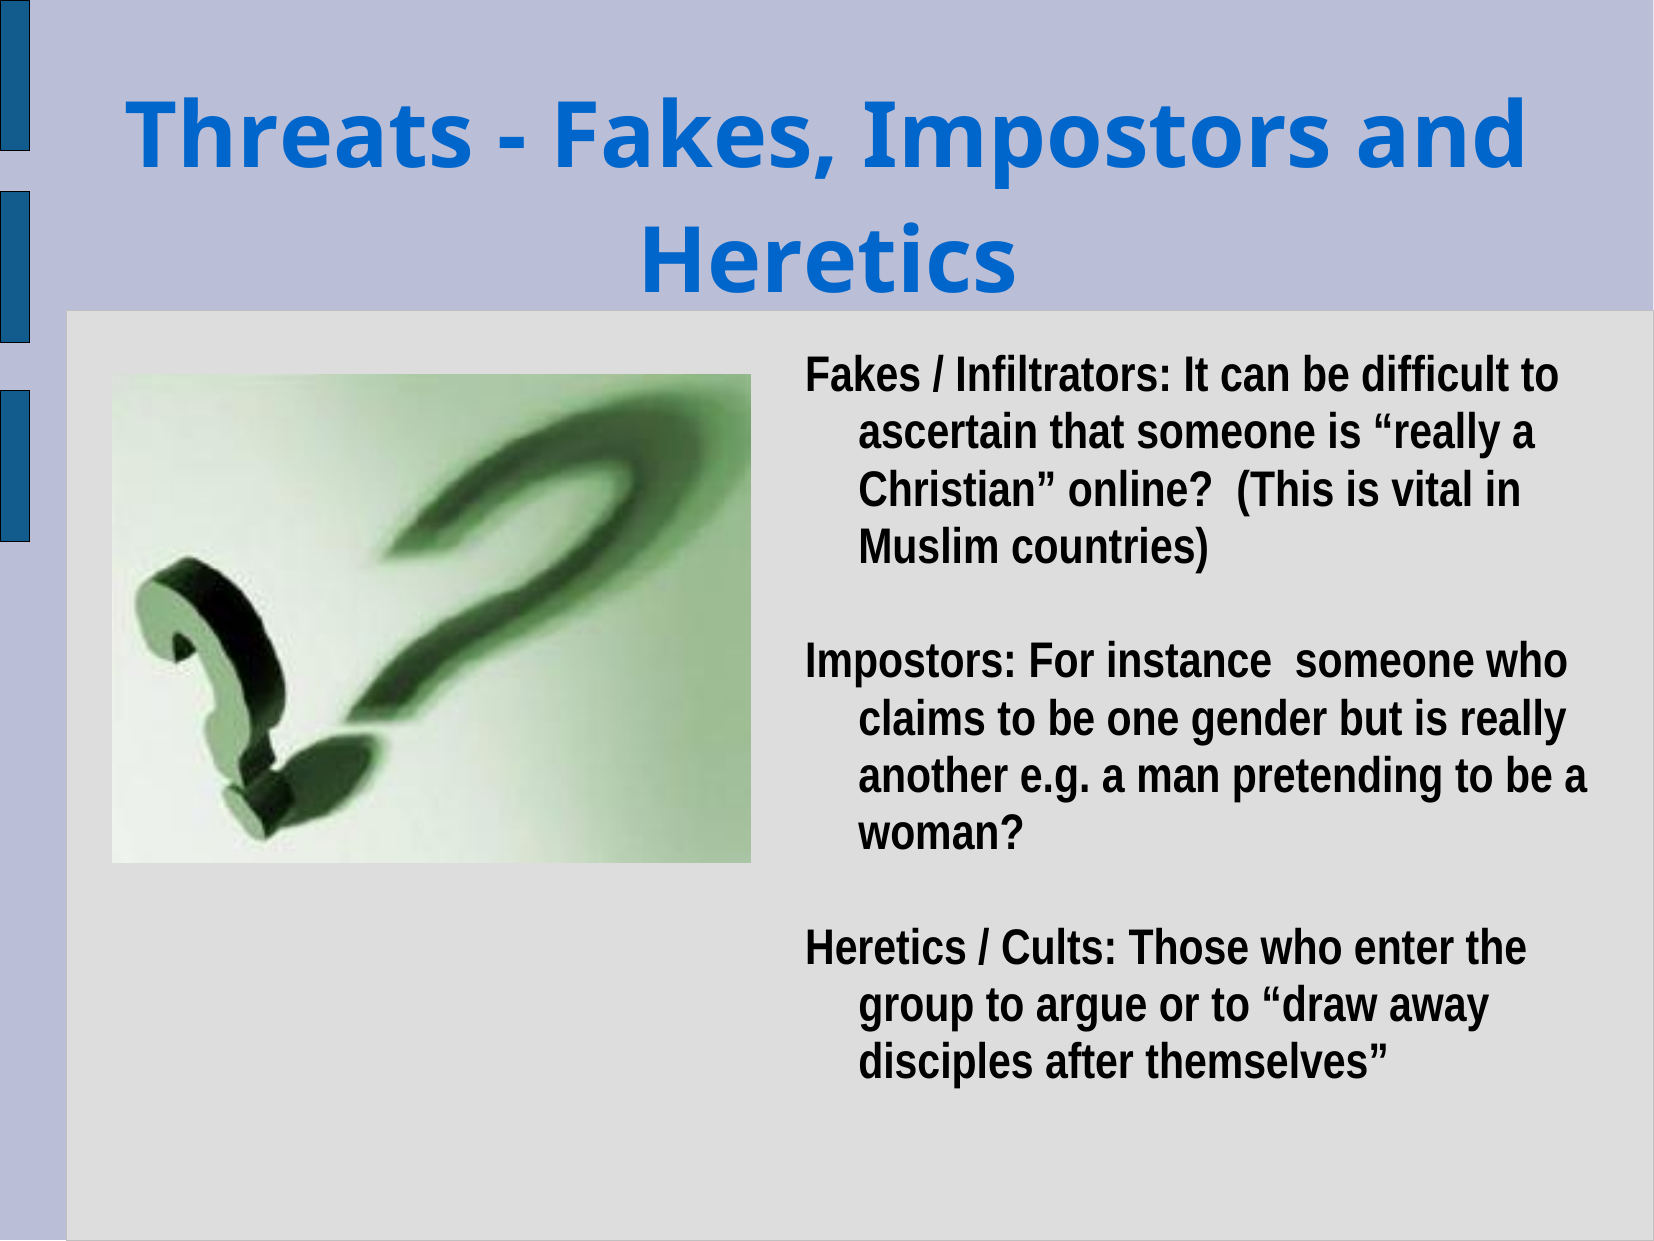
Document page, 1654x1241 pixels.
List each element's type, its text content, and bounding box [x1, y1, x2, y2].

title Threats - Fakes, Impostors and Heretics [121, 81, 1534, 309]
list Fakes / Infiltrators: It can be difficult to ascertain that someone is “really a Christian” online? (This is vital in Muslim countries) Impostors: For instance someone who claims to be one gender but is really another e.g. a man pretending to be a woman? Heretics / Cults: Those who enter the group to argue or to “draw away disciples after themselves” [787, 344, 1613, 1127]
picture [112, 374, 751, 863]
